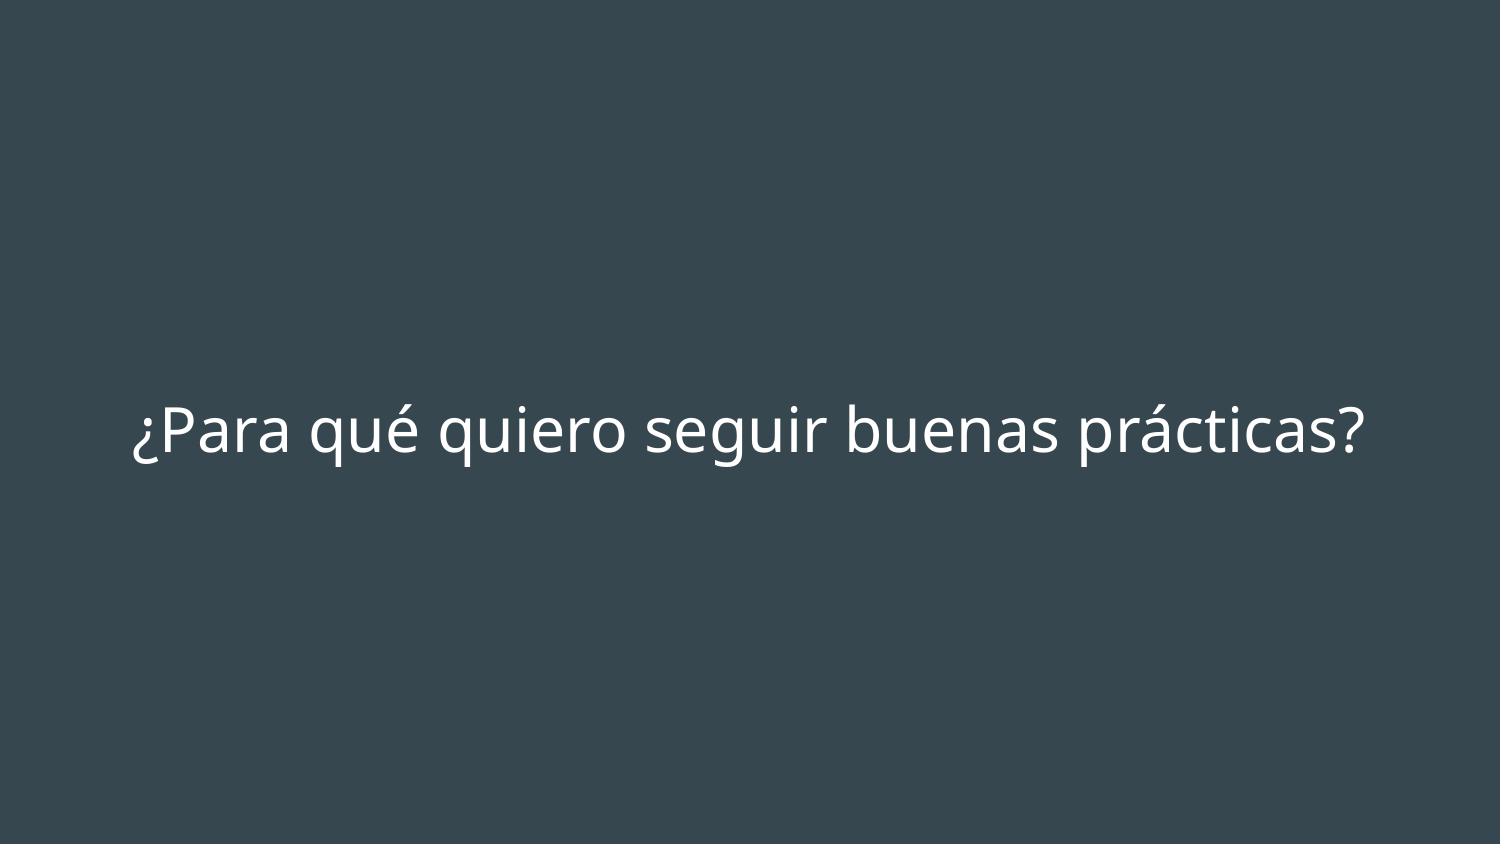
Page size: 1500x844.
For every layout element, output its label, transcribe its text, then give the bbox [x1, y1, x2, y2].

title ¿Para qué quiero seguir buenas prácticas? [51, 374, 1449, 469]
